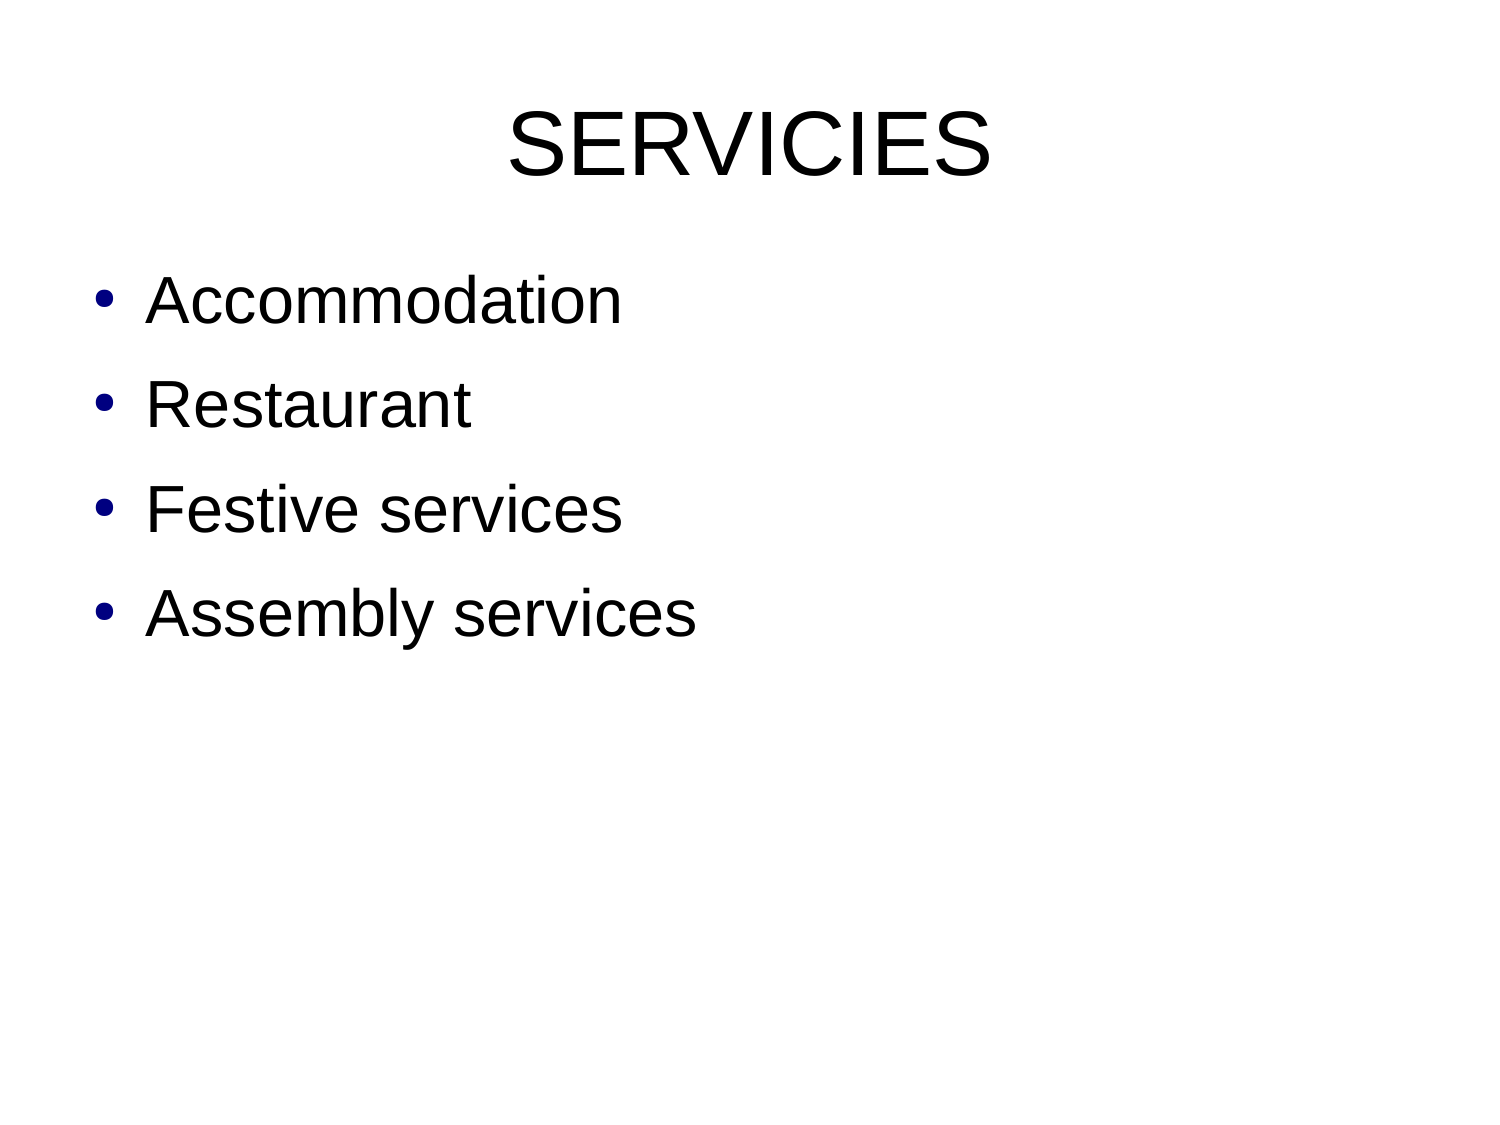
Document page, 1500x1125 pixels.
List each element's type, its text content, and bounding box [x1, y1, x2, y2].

title SERVICIES [75, 50, 1425, 238]
list Accommodation Restaurant Festive services Assembly services [75, 263, 1425, 938]
